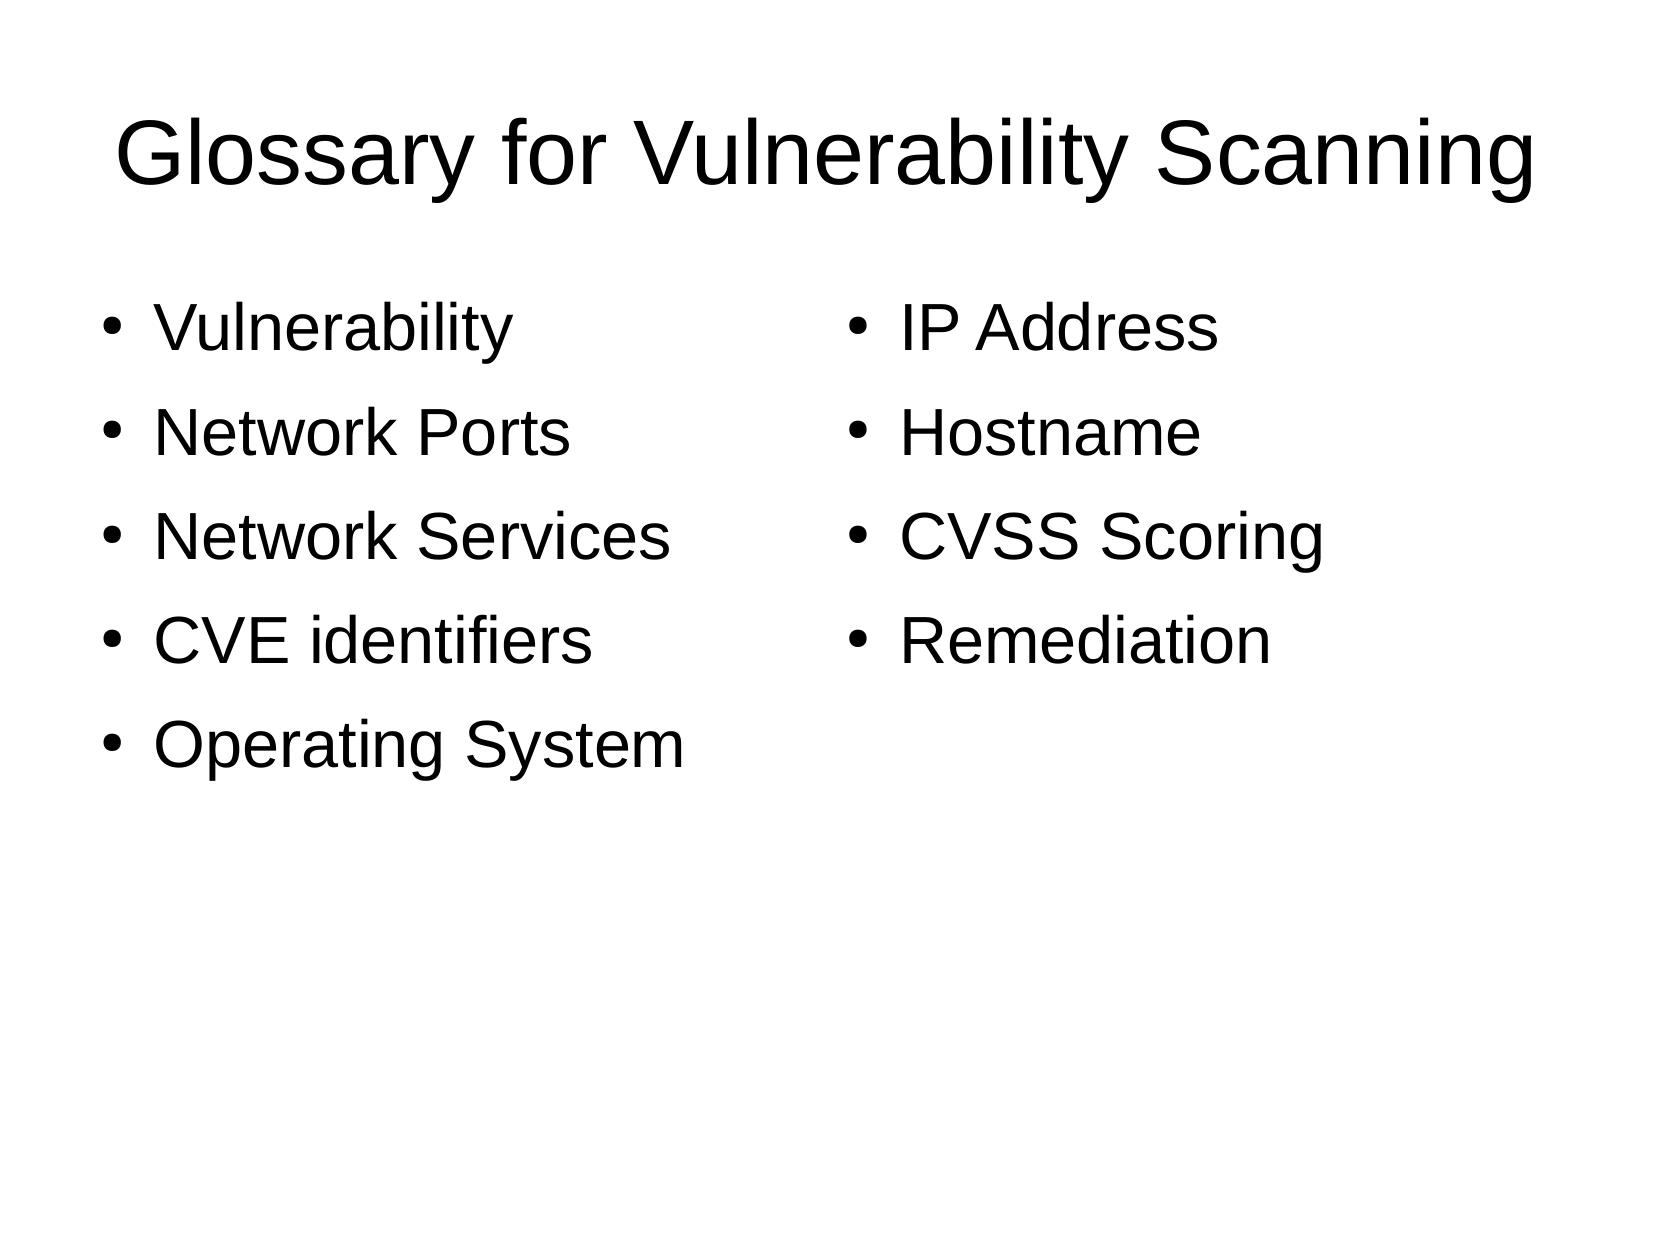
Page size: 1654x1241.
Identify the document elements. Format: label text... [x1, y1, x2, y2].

list IP Address Hostname CVSS Scoring Remediation [828, 290, 1539, 1010]
title Glossary for Vulnerability Scanning [82, 49, 1571, 257]
list Vulnerability Network Ports Network Services CVE identifiers Operating System [82, 290, 793, 1010]
